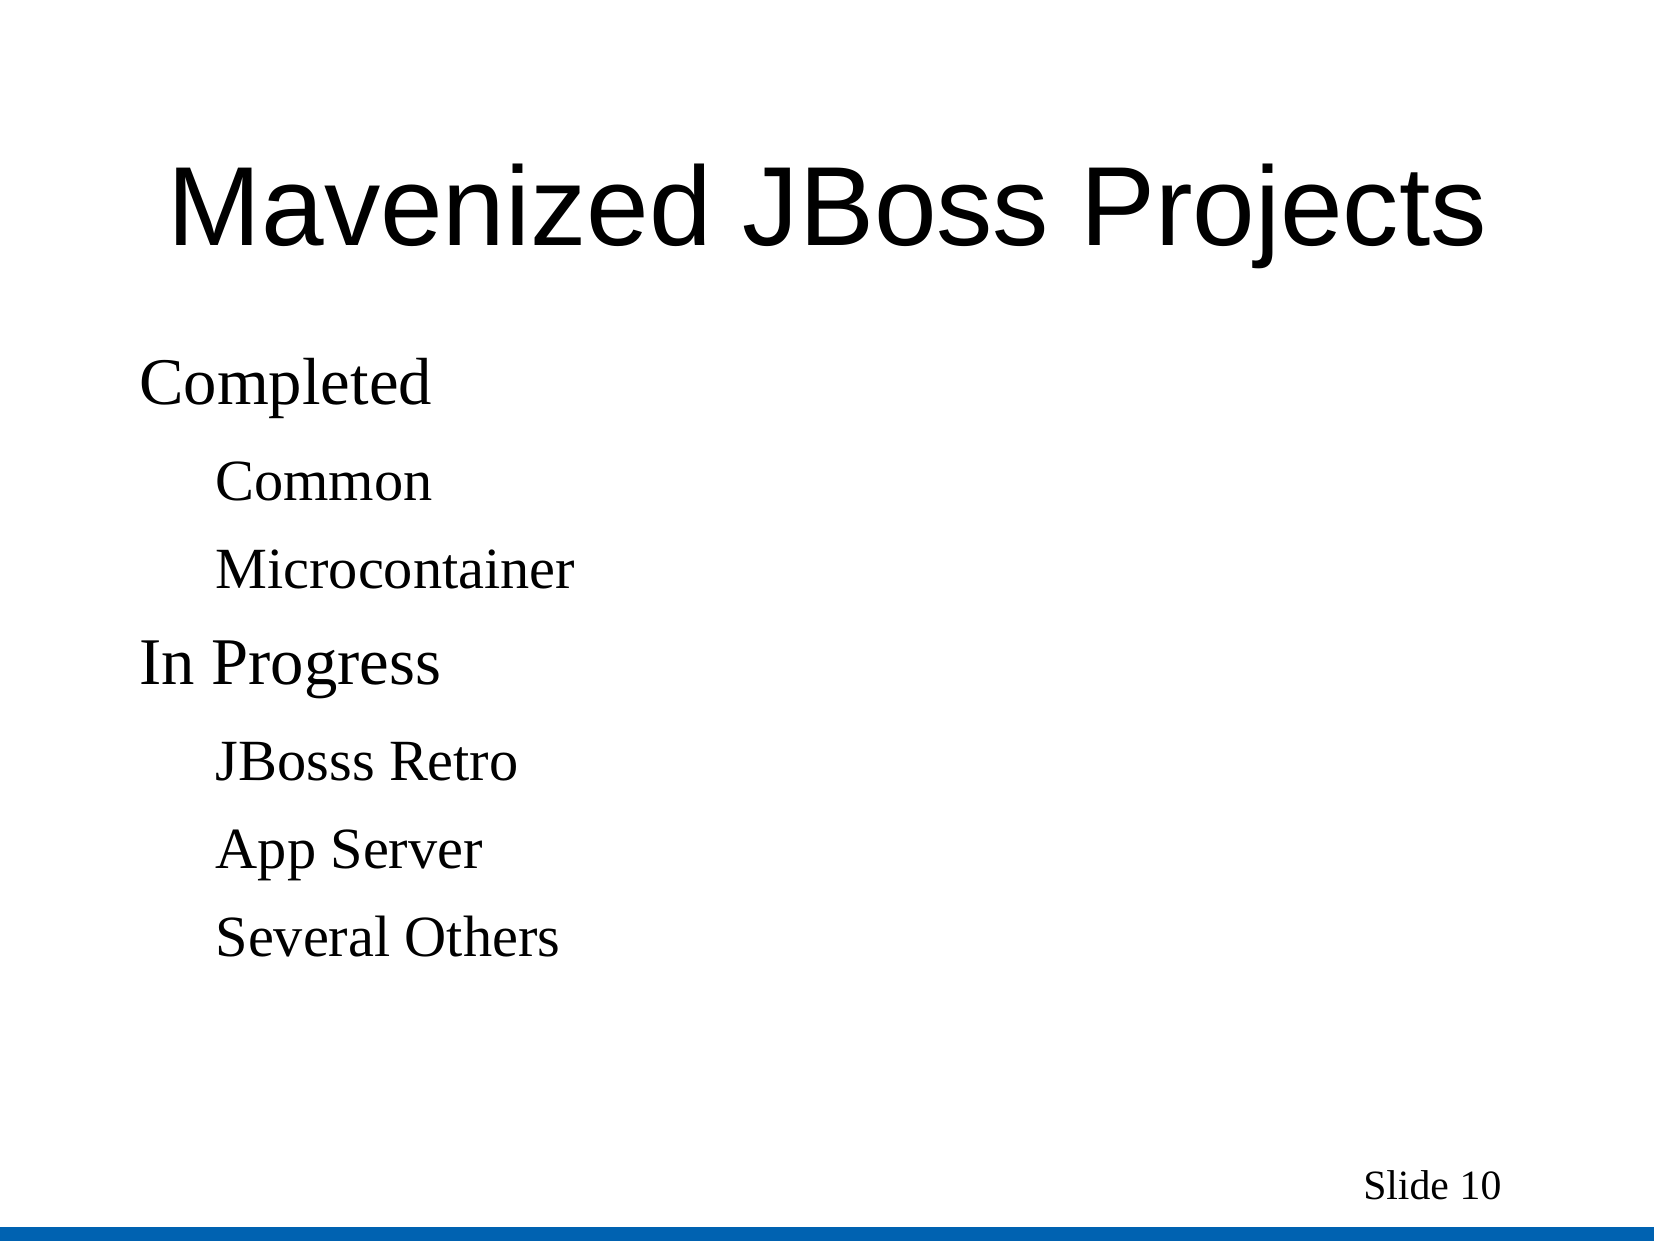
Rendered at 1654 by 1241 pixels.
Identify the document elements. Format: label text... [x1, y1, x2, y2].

list Completed Common Microcontainer In Progress JBosss Retro App Server Several Others [121, 344, 1533, 1127]
title Mavenized JBoss Projects [121, 102, 1533, 311]
